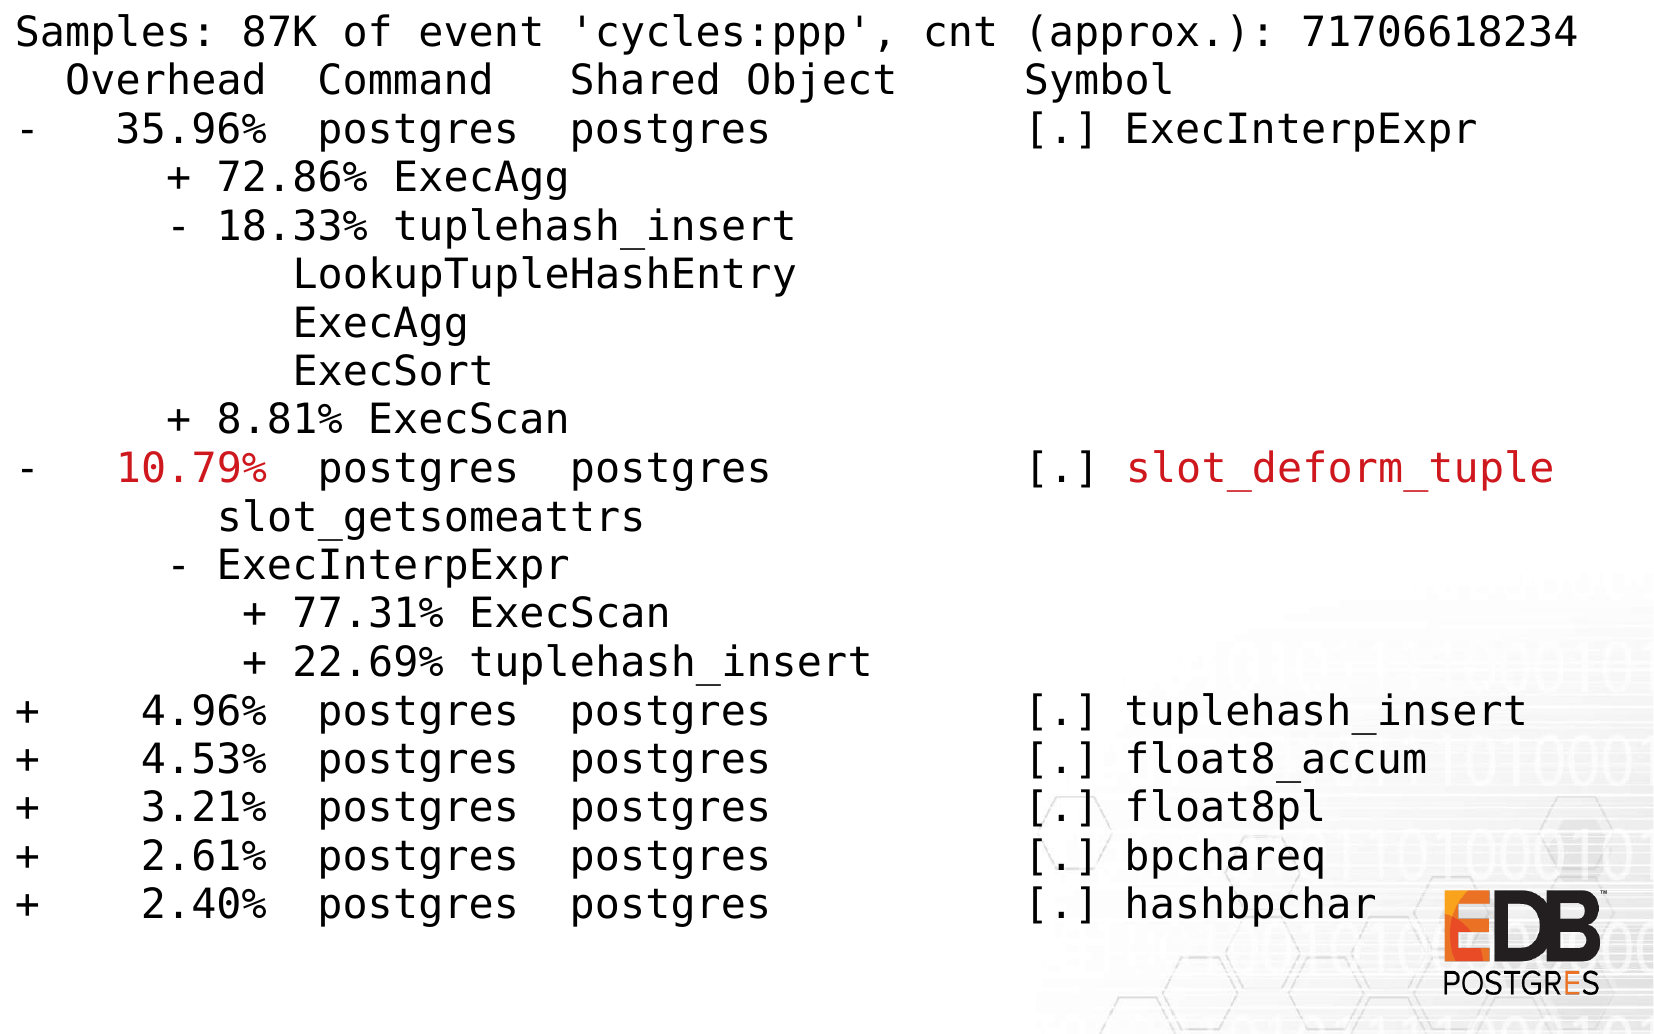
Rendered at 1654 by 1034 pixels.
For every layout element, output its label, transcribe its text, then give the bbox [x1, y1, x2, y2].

text_box Samples: 87K of event 'cycles:ppp', cnt (approx.): 71706618234 Overhead Command Shared Object Symbol - 35.96% postgres postgres [.] ExecInterpExpr + 72.86% ExecAgg - 18.33% tuplehash_insert LookupTupleHashEntry ExecAgg ExecSort + 8.81% ExecScan - 10.79% postgres postgres [.] slot_deform_tuple slot_getsomeattrs - ExecInterpExpr + 77.31% ExecScan + 22.69% tuplehash_insert + 4.96% postgres postgres [.] tuplehash_insert + 4.53% postgres postgres [.] float8_accum + 3.21% postgres postgres [.] float8pl + 2.61% postgres postgres [.] bpchareq + 2.40% postgres postgres [.] hashbpchar [0, 0, 1654, 1034]
